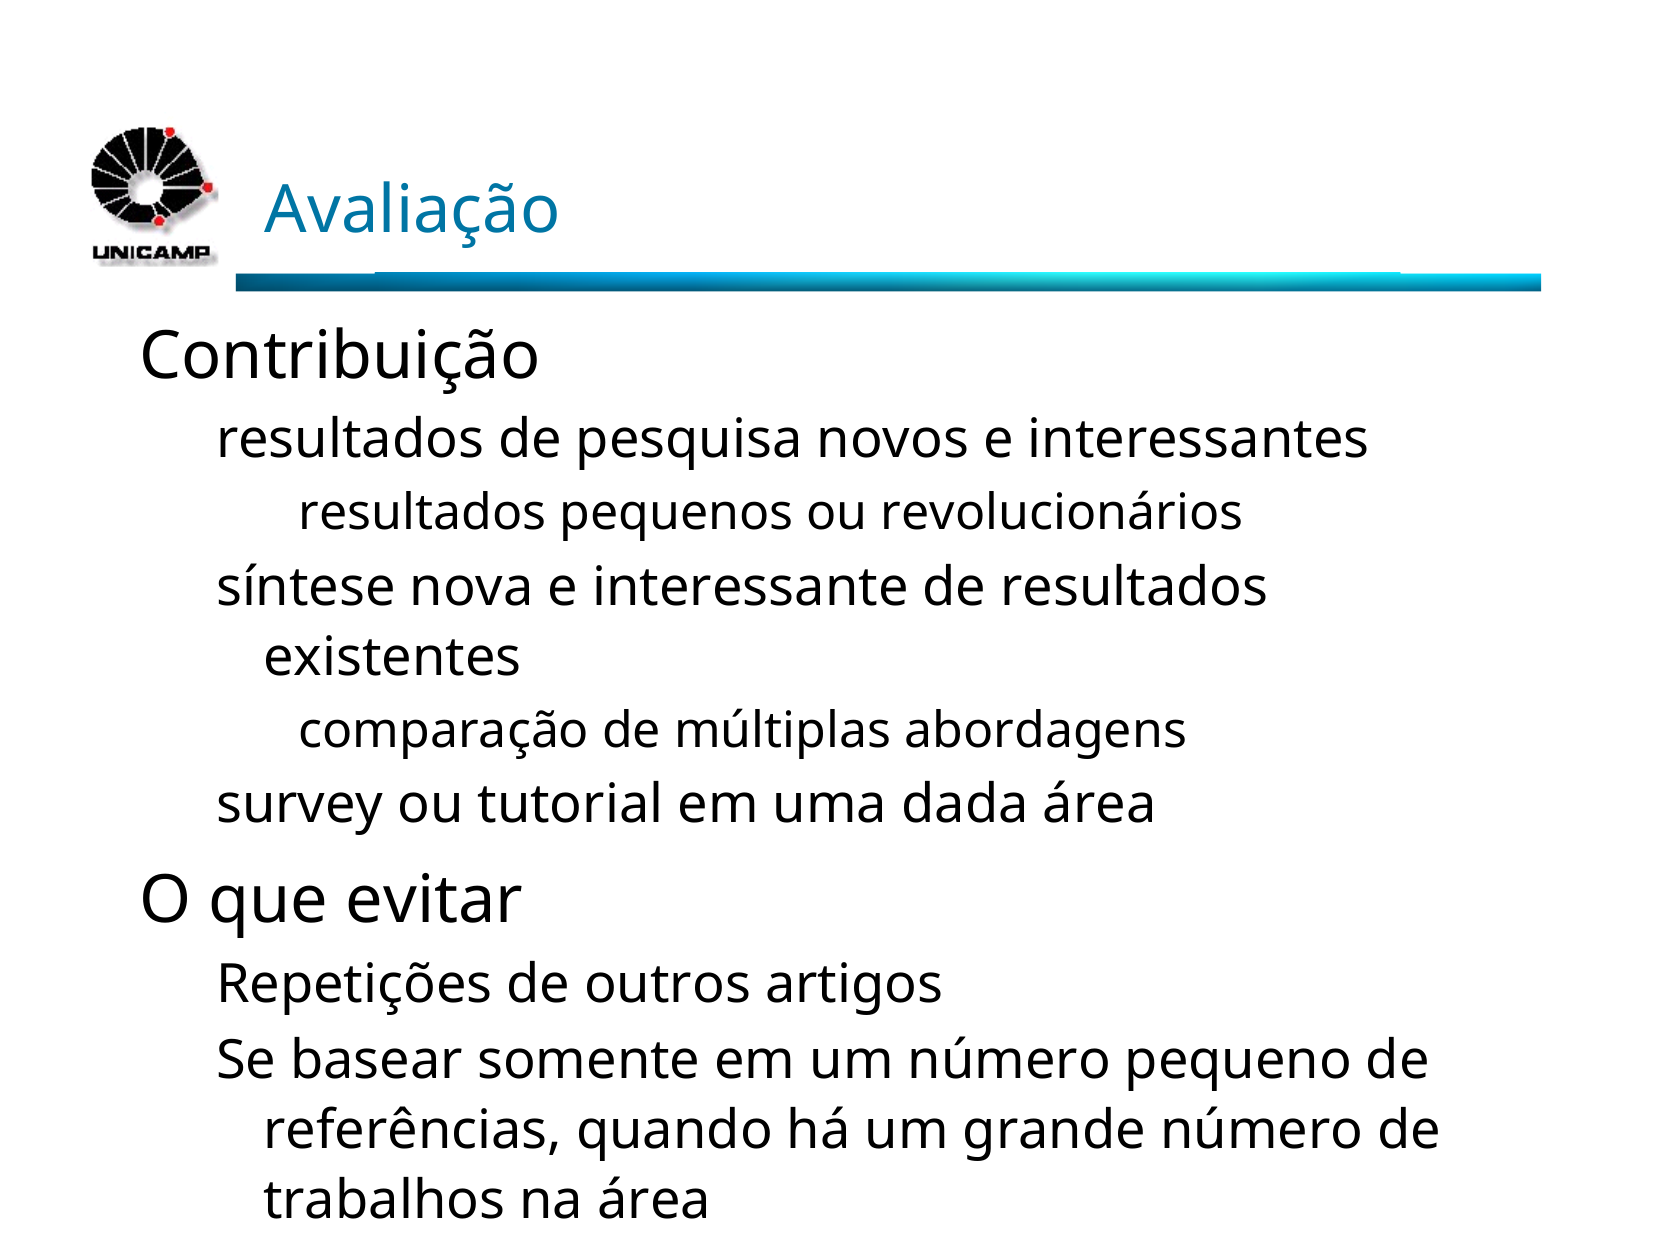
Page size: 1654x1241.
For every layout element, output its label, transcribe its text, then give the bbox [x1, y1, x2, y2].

picture [125, 272, 1654, 295]
title Avaliação [264, 42, 1534, 250]
list Contribuição resultados de pesquisa novos e interessantes resultados pequenos ou revolucionários síntese nova e interessante de resultados existentes comparação de múltiplas abordagens survey ou tutorial em uma dada área O que evitar Repetições de outros artigos Se basear somente em um número pequeno de referências, quando há um grande número de trabalhos na área Boas idéias, mas com uma redação capenga [121, 309, 1534, 1182]
